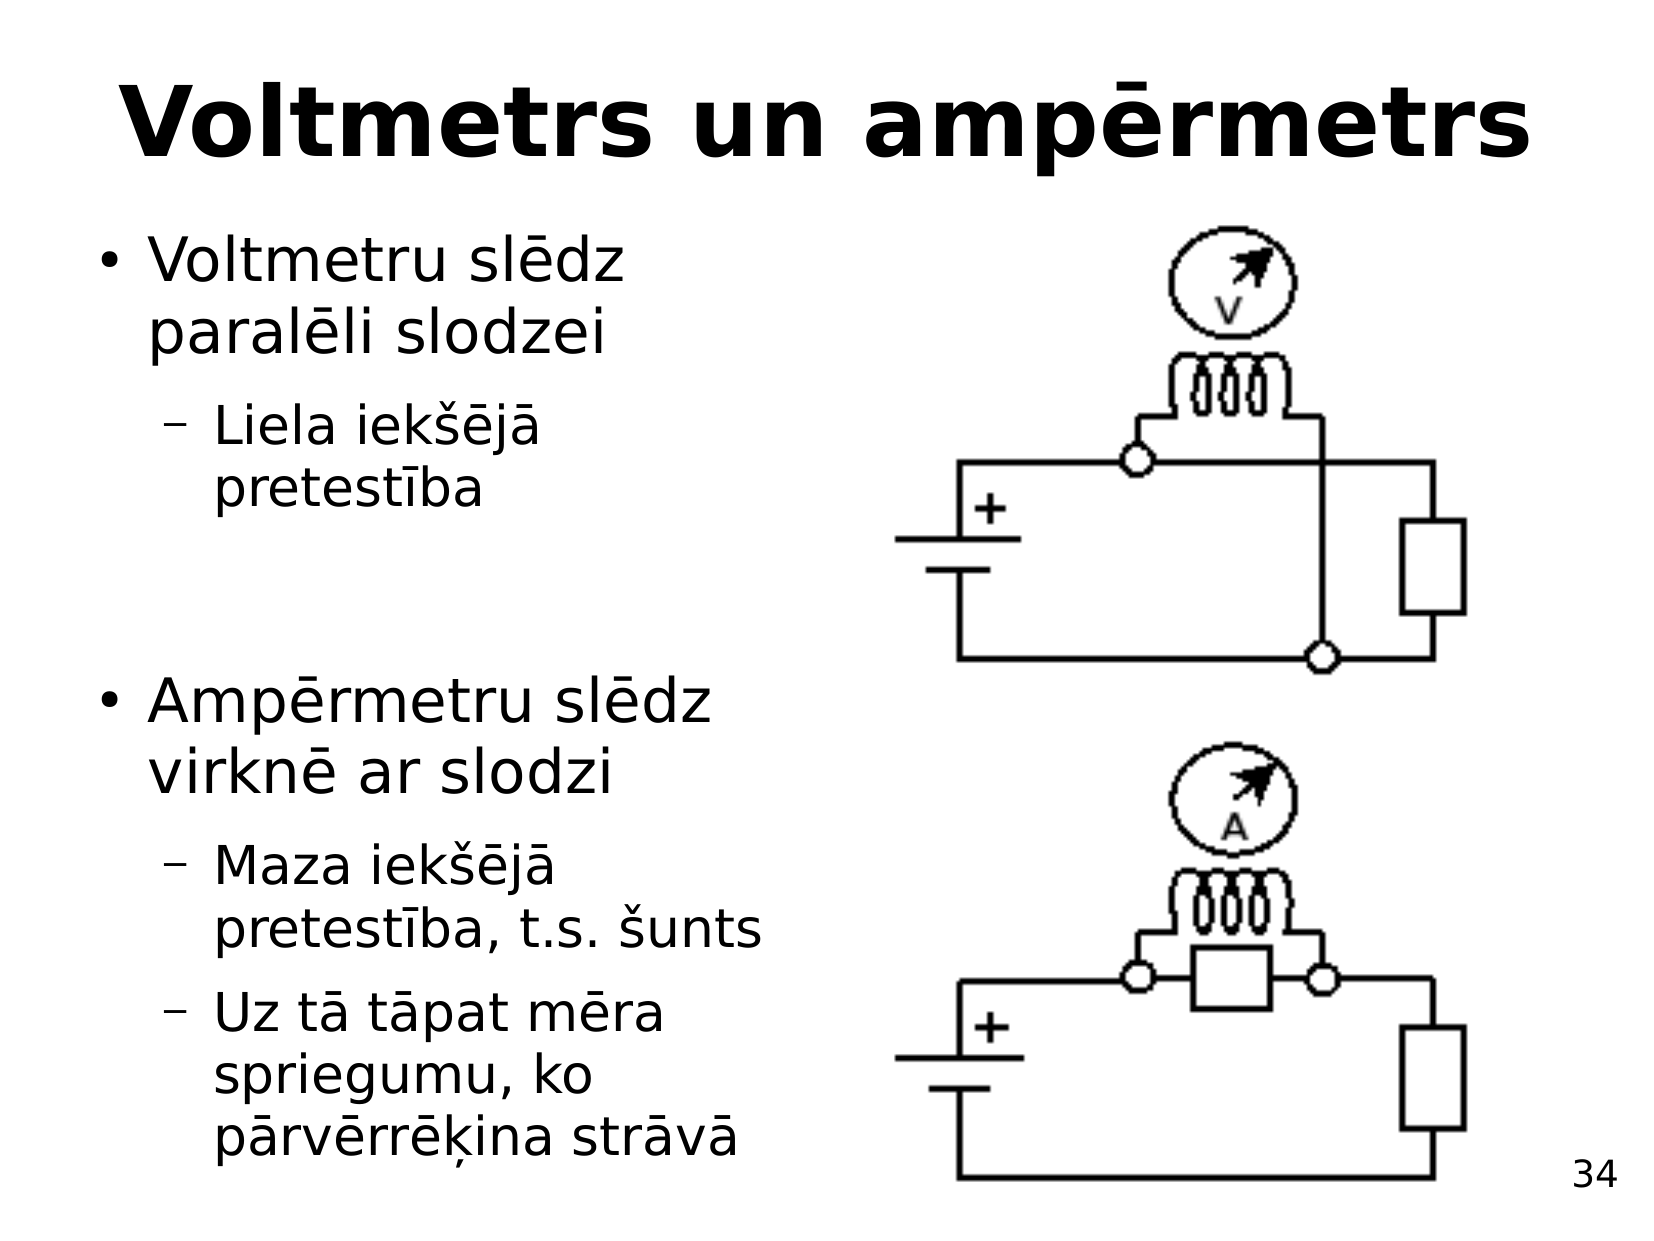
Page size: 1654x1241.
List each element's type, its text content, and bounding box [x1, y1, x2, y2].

title Voltmetrs un ampērmetrs [82, 49, 1571, 196]
list Voltmetru slēdz paralēli slodzei Liela iekšējā pretestība Ampērmetru slēdz virknē ar slodzi Maza iekšējā pretestība, t.s. šunts Uz tā tāpat mēra spriegumu, ko pārvērrēķina strāvā [82, 225, 793, 1186]
picture [893, 224, 1474, 1186]
